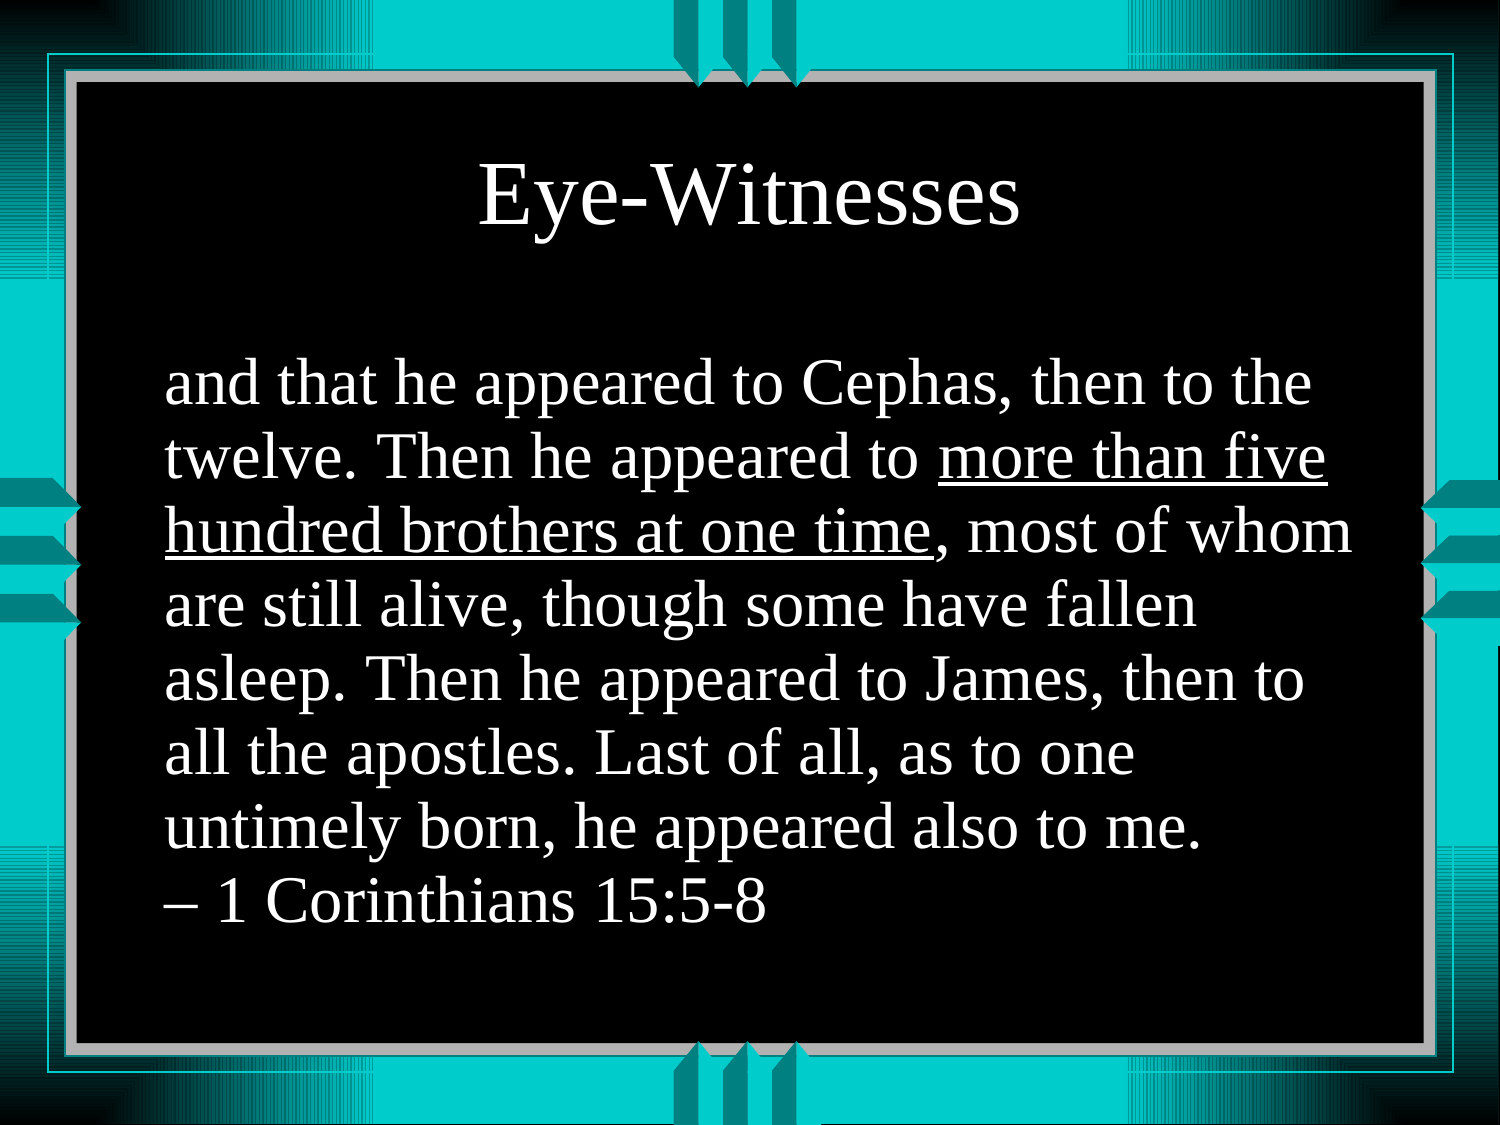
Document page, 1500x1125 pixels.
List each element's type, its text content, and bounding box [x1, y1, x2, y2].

text_box and that he appeared to Cephas, then to the twelve. Then he appeared to more than five hundred brothers at one time, most of whom are still alive, though some have fallen asleep. Then he appeared to James, then to all the apostles. Last of all, as to one untimely born, he appeared also to me. – 1 Corinthians 15:5-8 [150, 337, 1388, 945]
title Eye-Witnesses [112, 99, 1388, 288]
